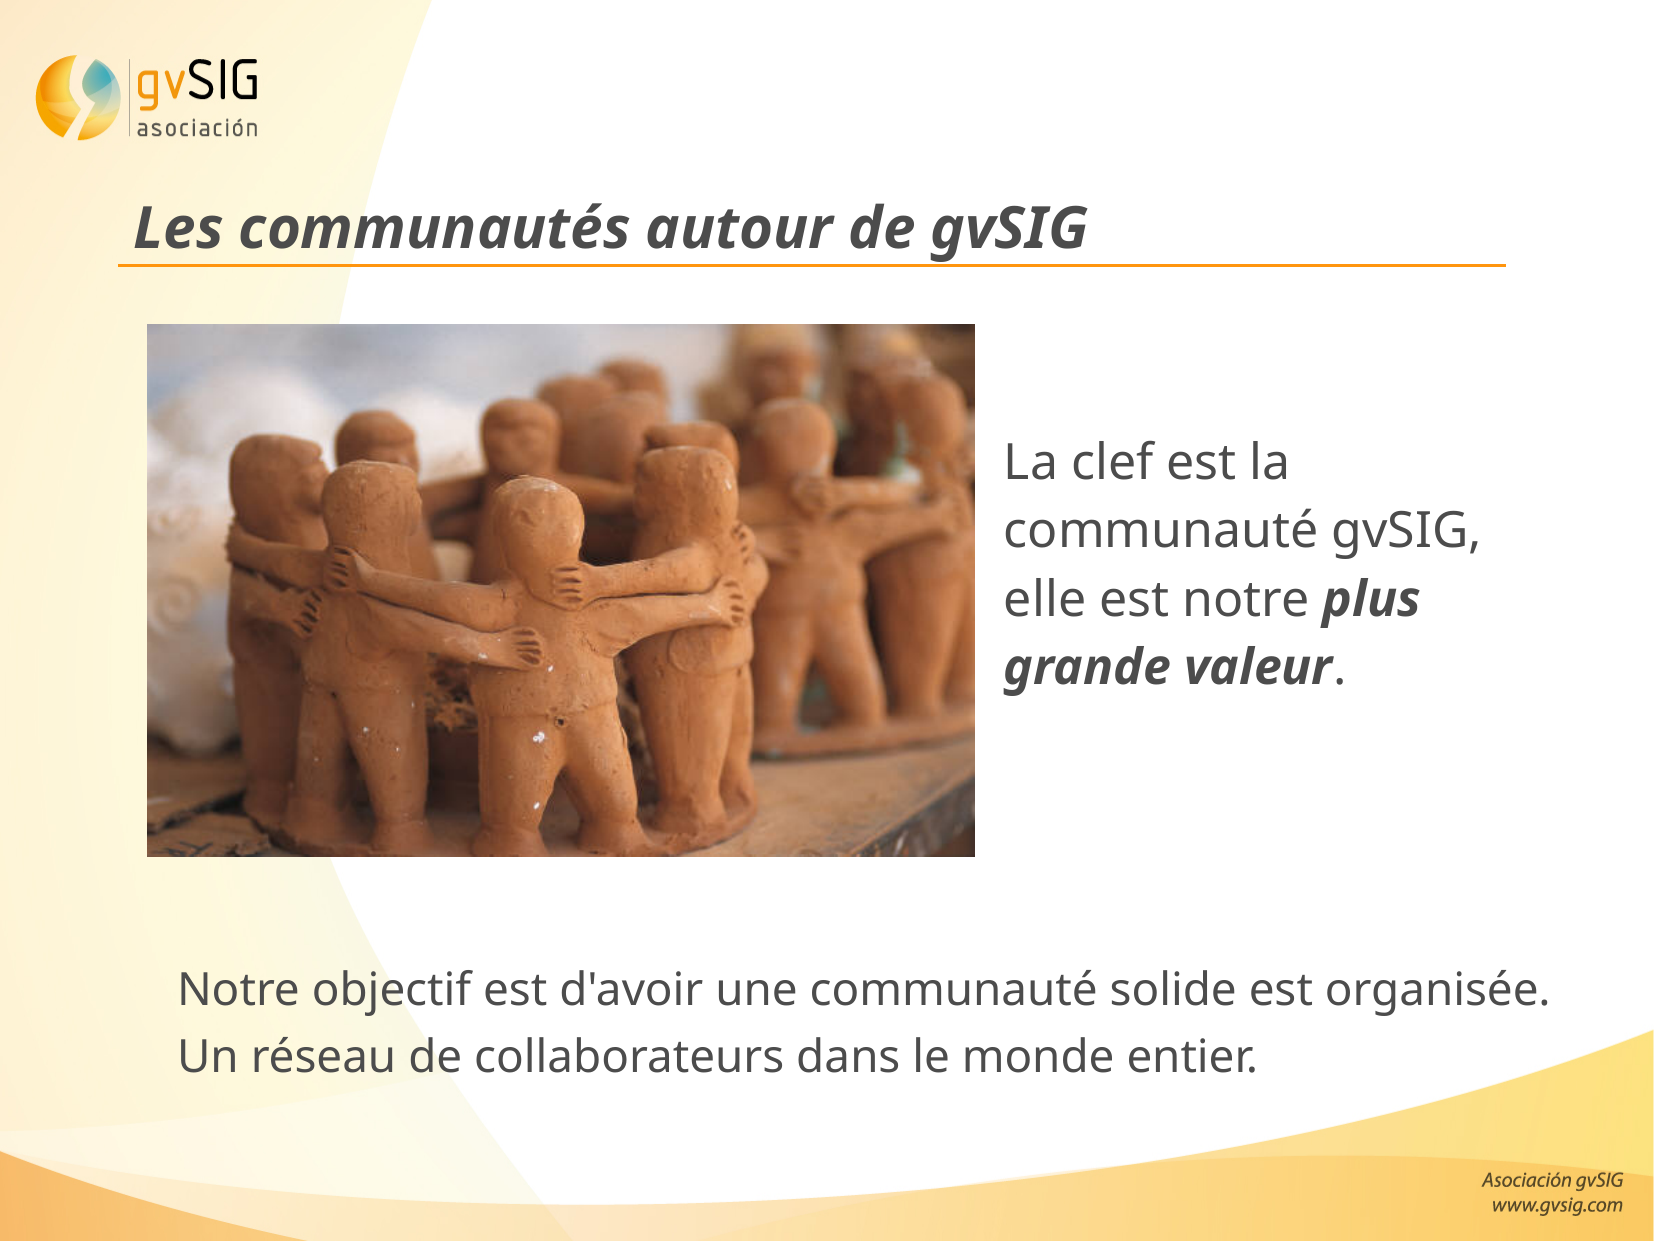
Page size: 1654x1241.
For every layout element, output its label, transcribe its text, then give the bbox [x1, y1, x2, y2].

title Les communautés autour de gvSIG [118, 177, 1607, 276]
picture [0, 0, 1654, 1241]
title Notre objectif est d'avoir une communauté solide est organisée. Un réseau de collaborateurs dans le monde entier. [177, 939, 1565, 1105]
title La clef est la communauté gvSIG, elle est notre plus grande valeur. [1003, 446, 1536, 680]
